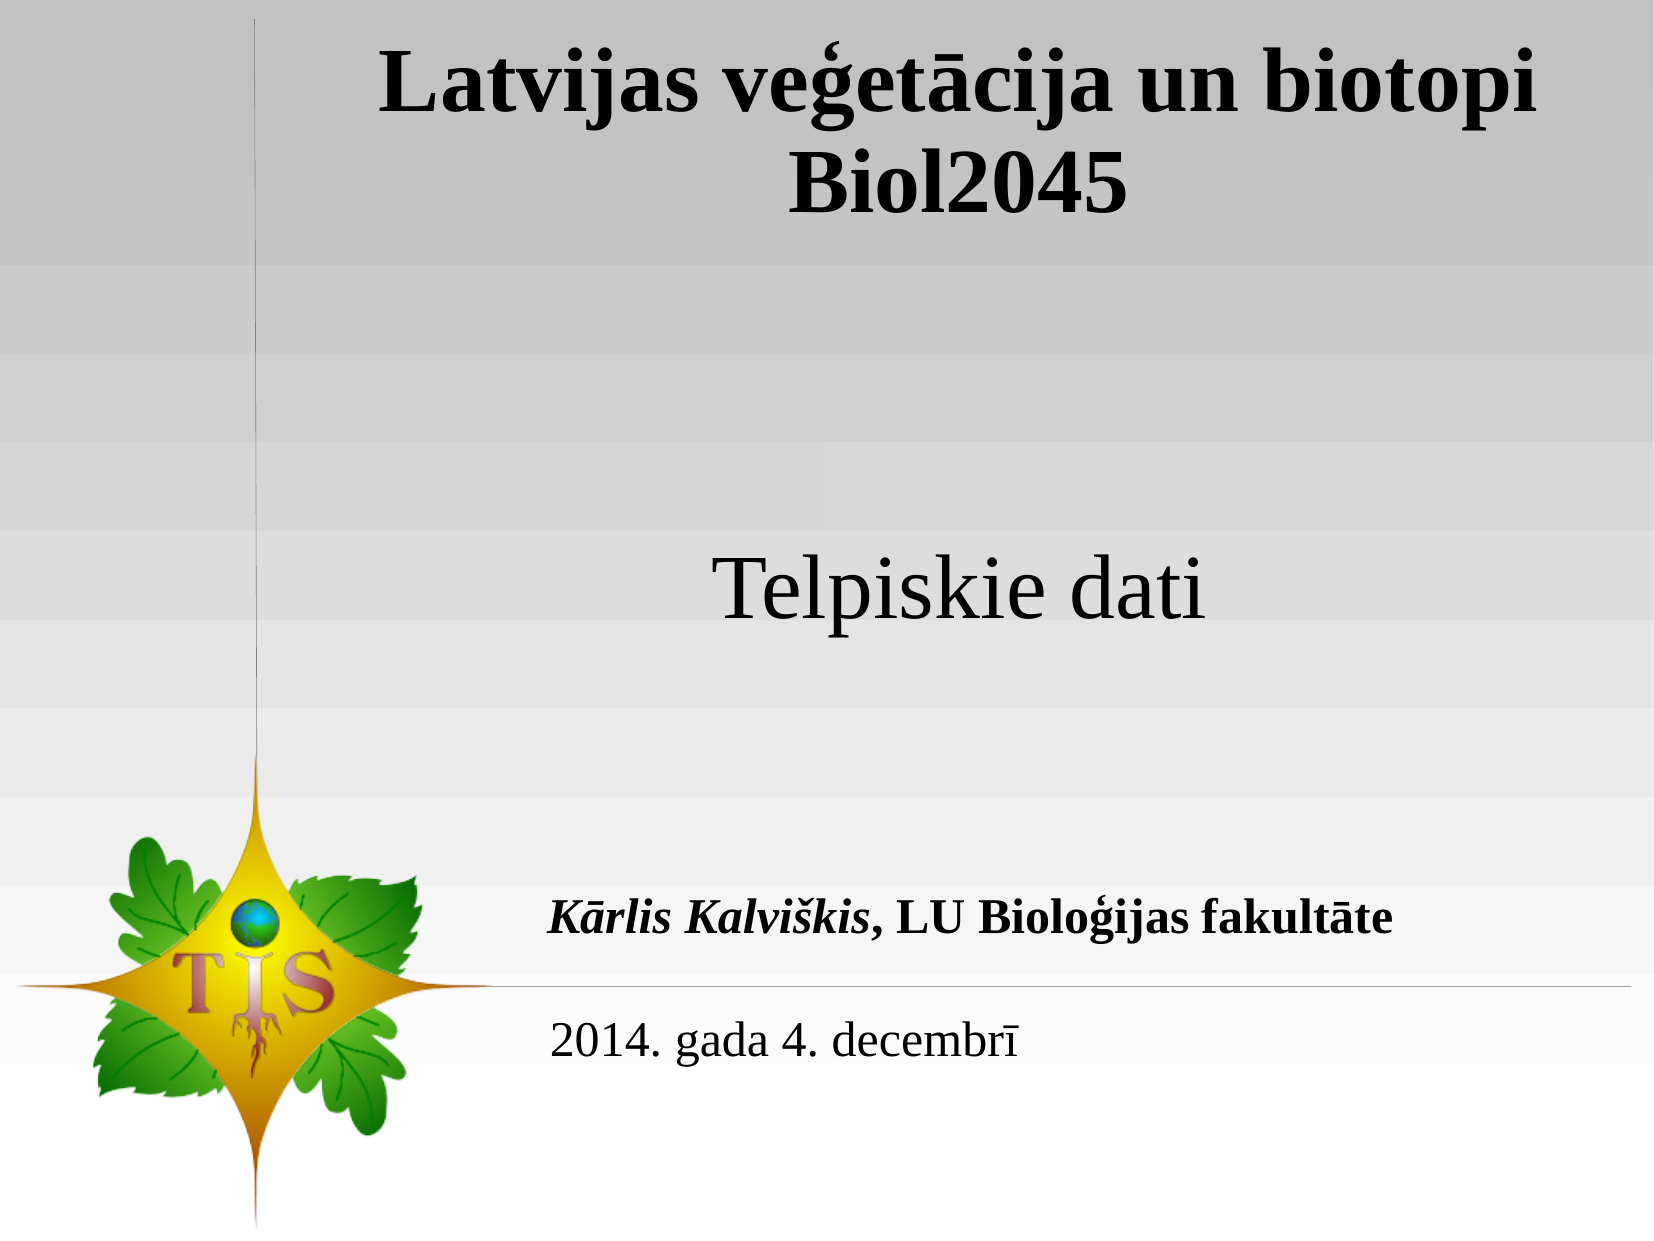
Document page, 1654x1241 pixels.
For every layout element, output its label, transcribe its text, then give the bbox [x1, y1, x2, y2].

picture [0, 0, 1654, 1241]
list 2014. gada 4. decembrī [478, 1011, 1654, 1241]
title Telpiskie dati [295, 314, 1625, 861]
